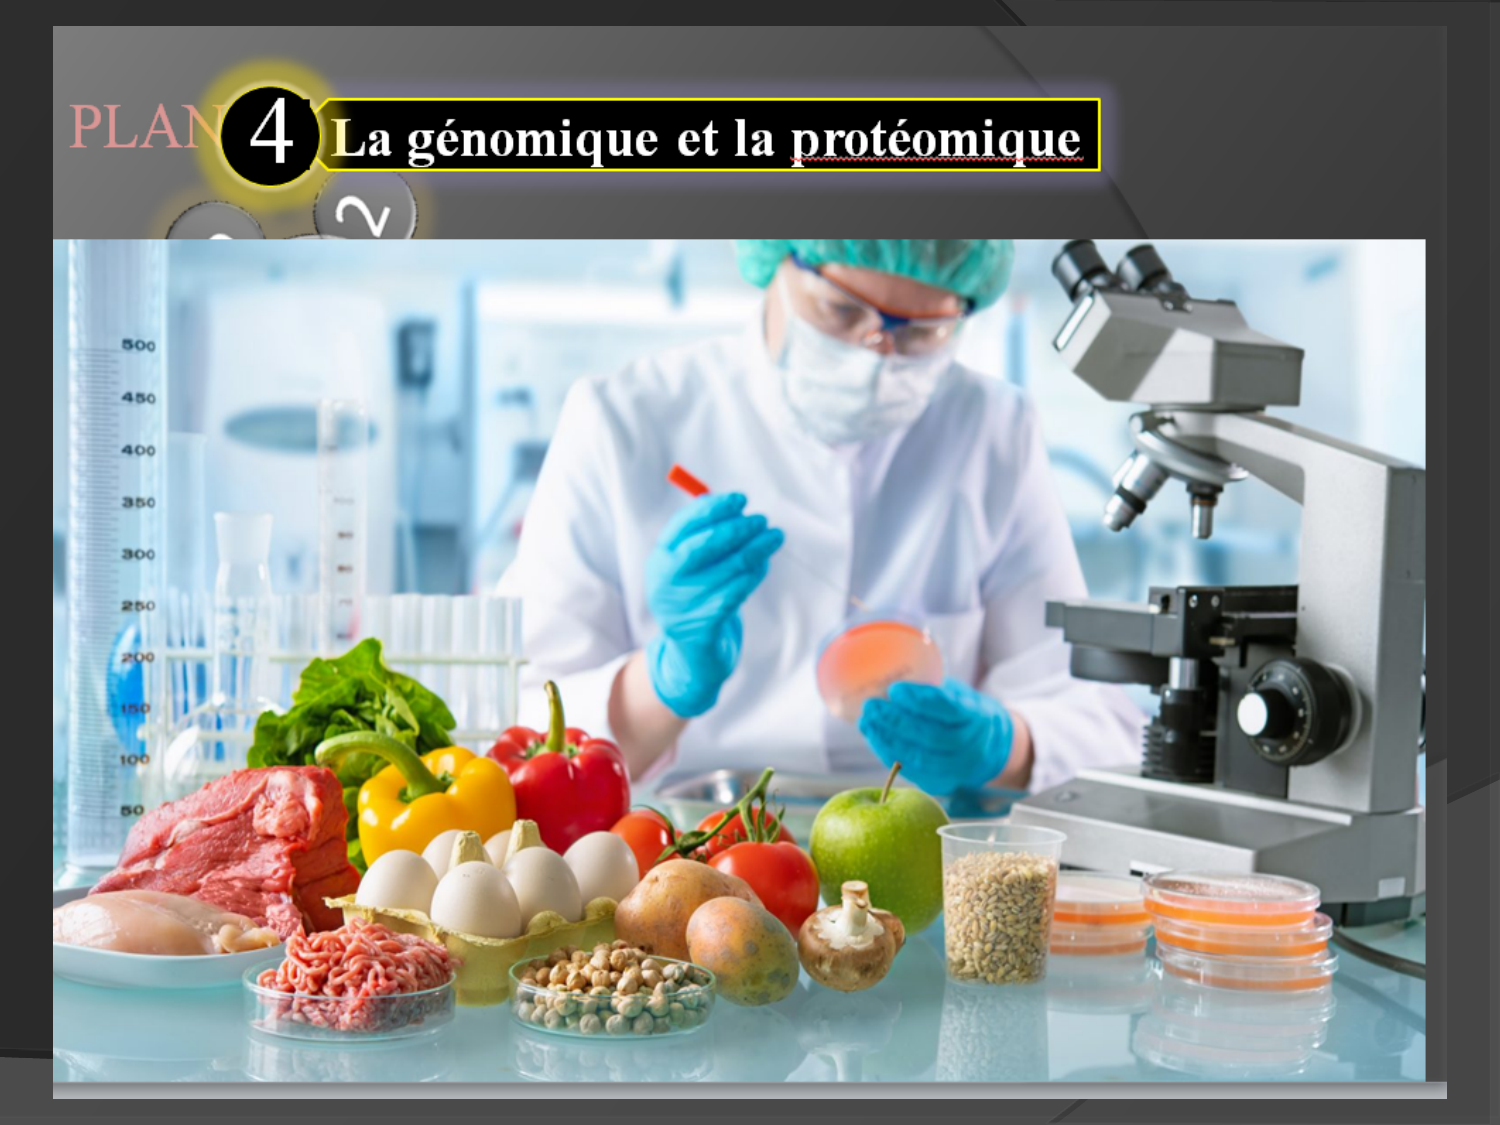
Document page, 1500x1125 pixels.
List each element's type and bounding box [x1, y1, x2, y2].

picture [53, 26, 1447, 1099]
